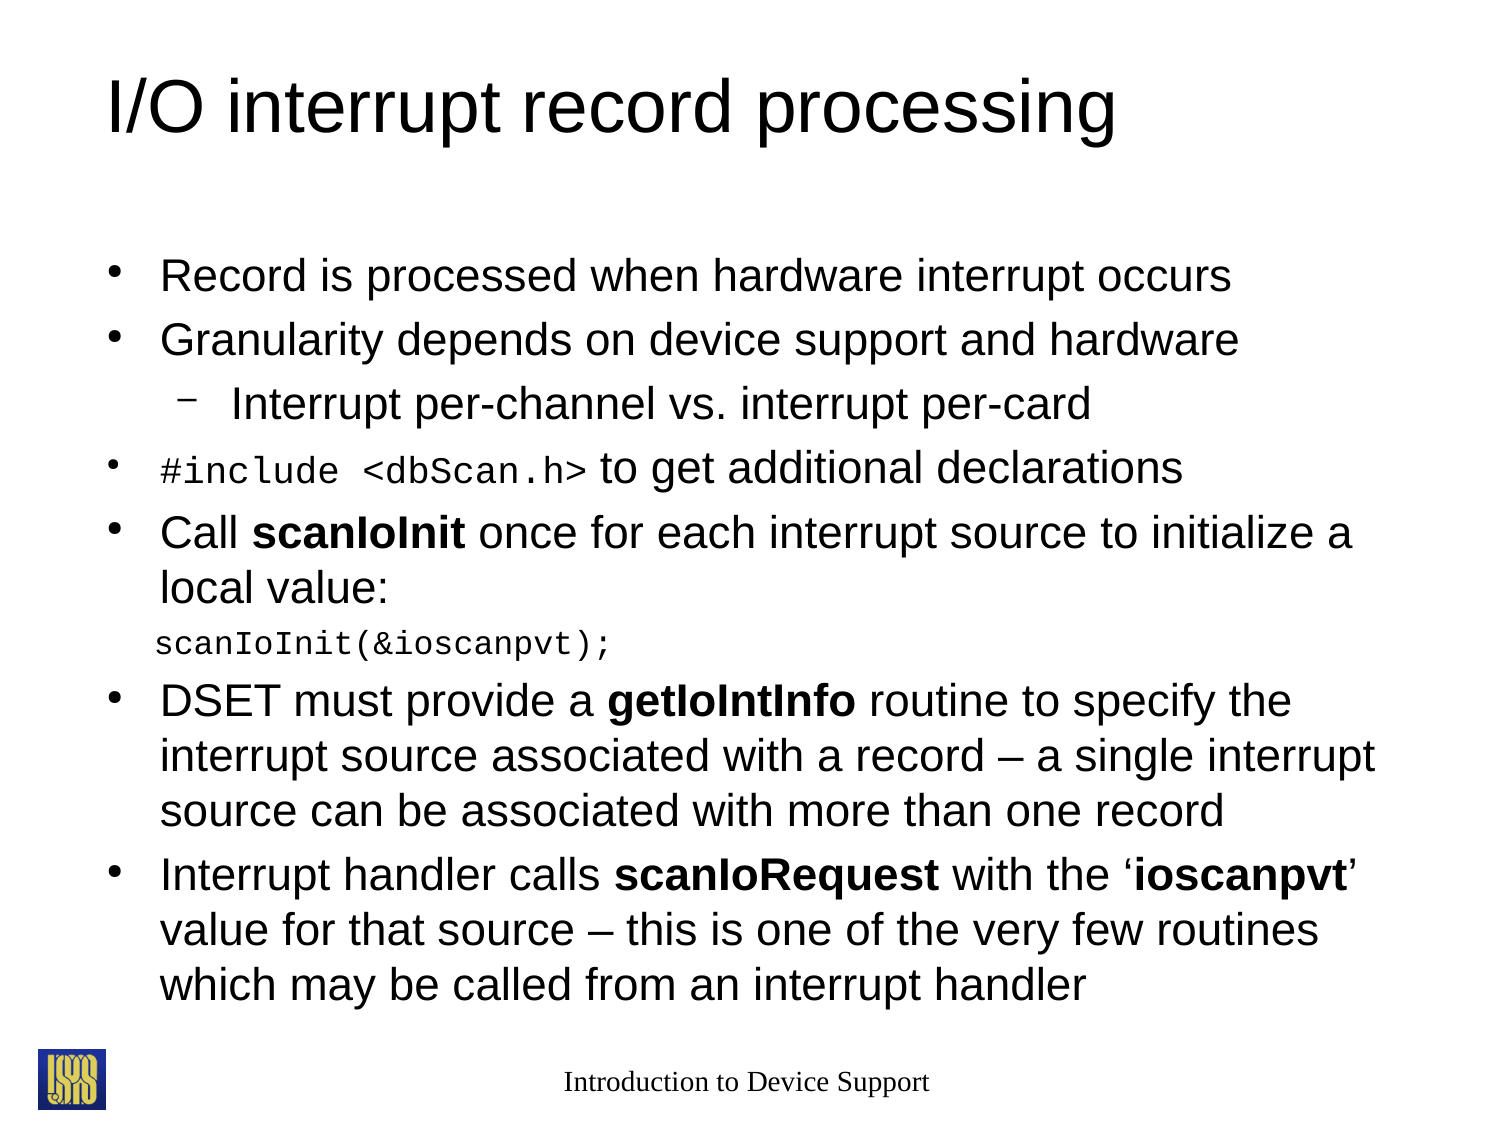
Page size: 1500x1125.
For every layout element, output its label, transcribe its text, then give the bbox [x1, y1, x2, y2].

title I/O interrupt record processing [55, 57, 1361, 156]
list Record is processed when hardware interrupt occurs Granularity depends on device support and hardware Interrupt per-channel vs. interrupt per-card #include <dbScan.h> to get additional declarations Call scanIoInit once for each interrupt source to initialize a local value: scanIoInit(&ioscanpvt); DSET must provide a getIoIntInfo routine to specify the interrupt source associated with a record – a single interrupt source can be associated with more than one record Interrupt handler calls scanIoRequest with the ‘ioscanpvt’ value for that source – this is one of the very few routines which may be called from an interrupt handler [74, 237, 1407, 1019]
picture [38, 1049, 106, 1110]
